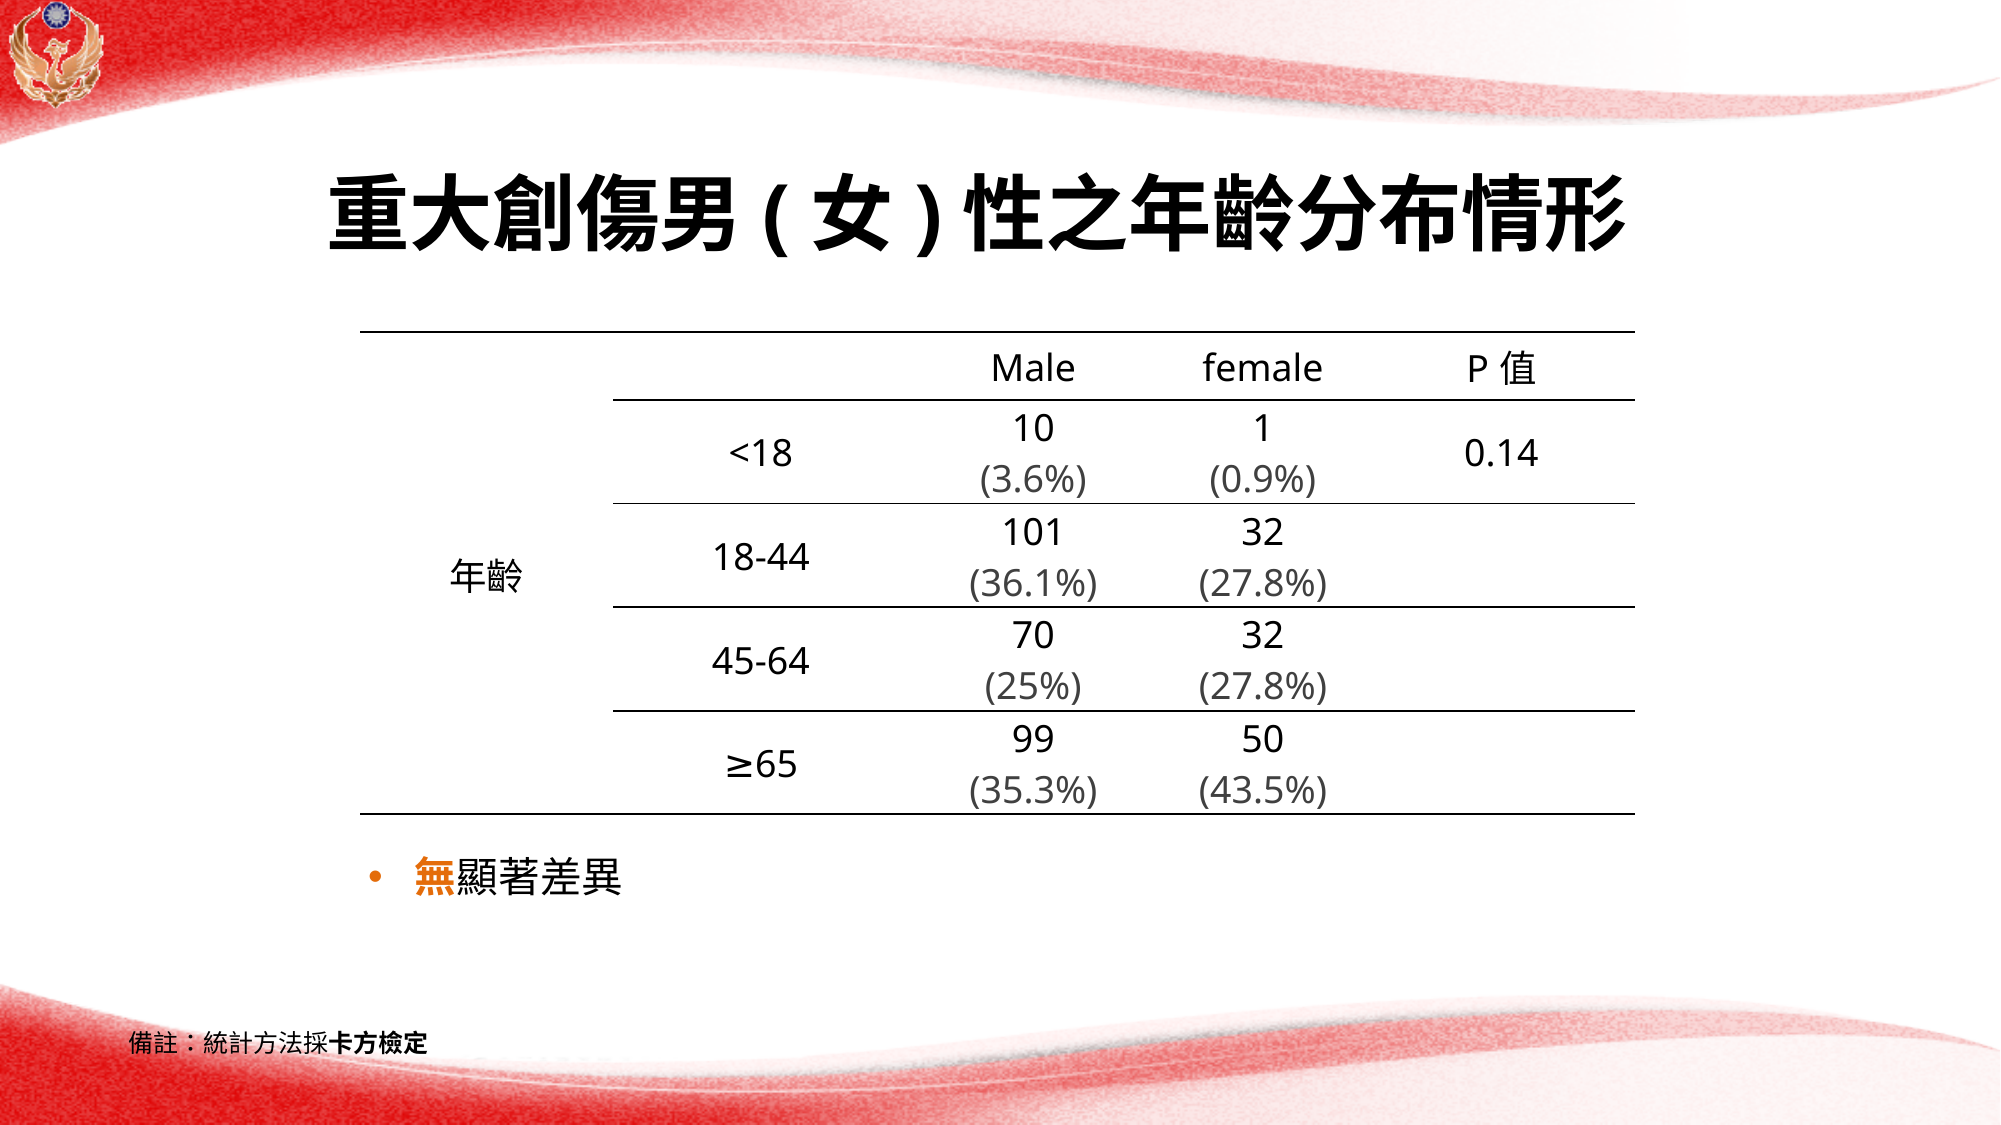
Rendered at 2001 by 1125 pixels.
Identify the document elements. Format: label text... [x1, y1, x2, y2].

title 重大創傷男(女)性之年齡分布情形 [77, 117, 1878, 306]
table_cell [1368, 608, 1635, 710]
table_cell 32 (27.8%) [1158, 608, 1368, 710]
text_box 無顯著差異 [353, 843, 1354, 909]
table_header Male [908, 333, 1158, 399]
picture [0, 0, 2001, 1125]
table_header P值 [1368, 333, 1635, 399]
table_header [613, 333, 908, 399]
table_cell 50 (43.5%) [1158, 712, 1368, 813]
text_box 備註：統計方法採卡方檢定 [114, 1020, 737, 1066]
table_cell 32 (27.8%) [1158, 504, 1368, 606]
table_cell 99 (35.3%) [908, 712, 1158, 813]
table_cell [1368, 712, 1635, 813]
table_cell 18-44 [613, 504, 908, 606]
table_header female [1158, 333, 1368, 399]
table_cell <18 [613, 401, 908, 503]
table_cell 10 (3.6%) [908, 401, 1158, 503]
table_cell [1368, 504, 1635, 606]
table_cell 70 (25%) [908, 608, 1158, 710]
table_cell 45-64 [613, 608, 908, 710]
table_cell ≥65 [613, 712, 908, 813]
table_header 年齡 [360, 333, 613, 813]
table_cell 0.14 [1368, 401, 1635, 503]
table_cell 101 (36.1%) [908, 504, 1158, 606]
table_cell 1 (0.9%) [1158, 401, 1368, 503]
